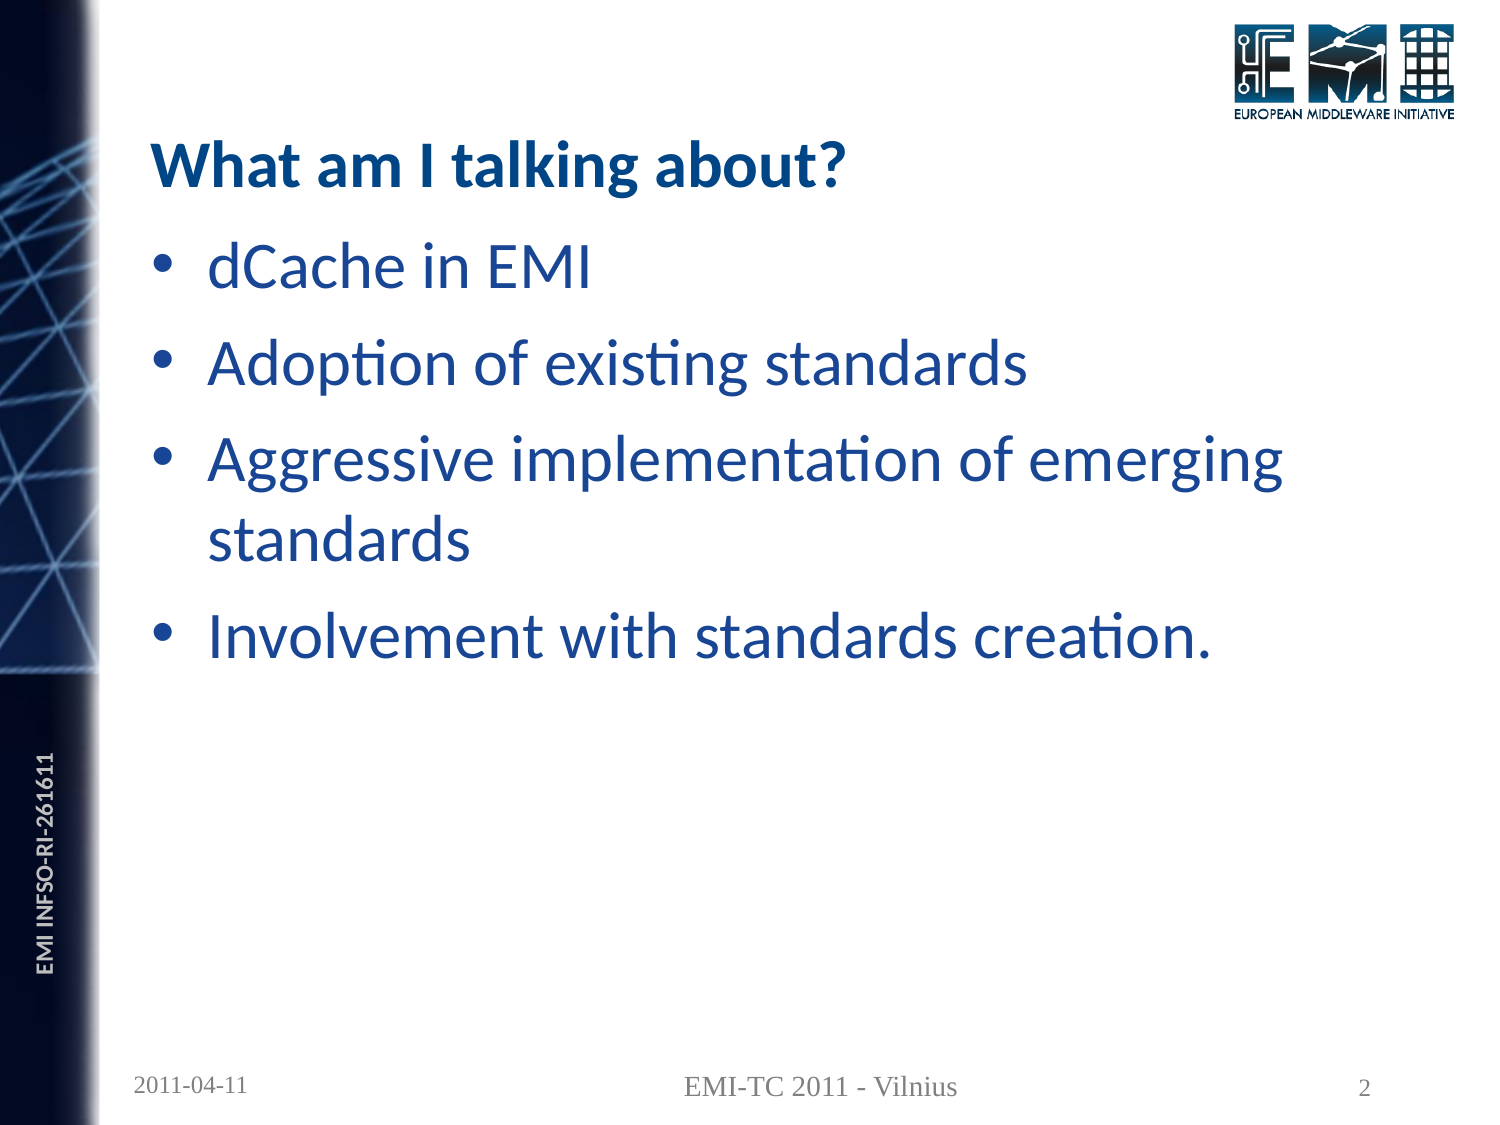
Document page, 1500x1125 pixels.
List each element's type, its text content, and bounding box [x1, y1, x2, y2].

list dCache in EMI Adoption of existing standards Aggressive implementation of emerging standards Involvement with standards creation. [151, 221, 1388, 965]
picture [0, 0, 111, 1125]
picture [1185, 8, 1500, 115]
title What am I talking about? [150, 115, 1500, 207]
